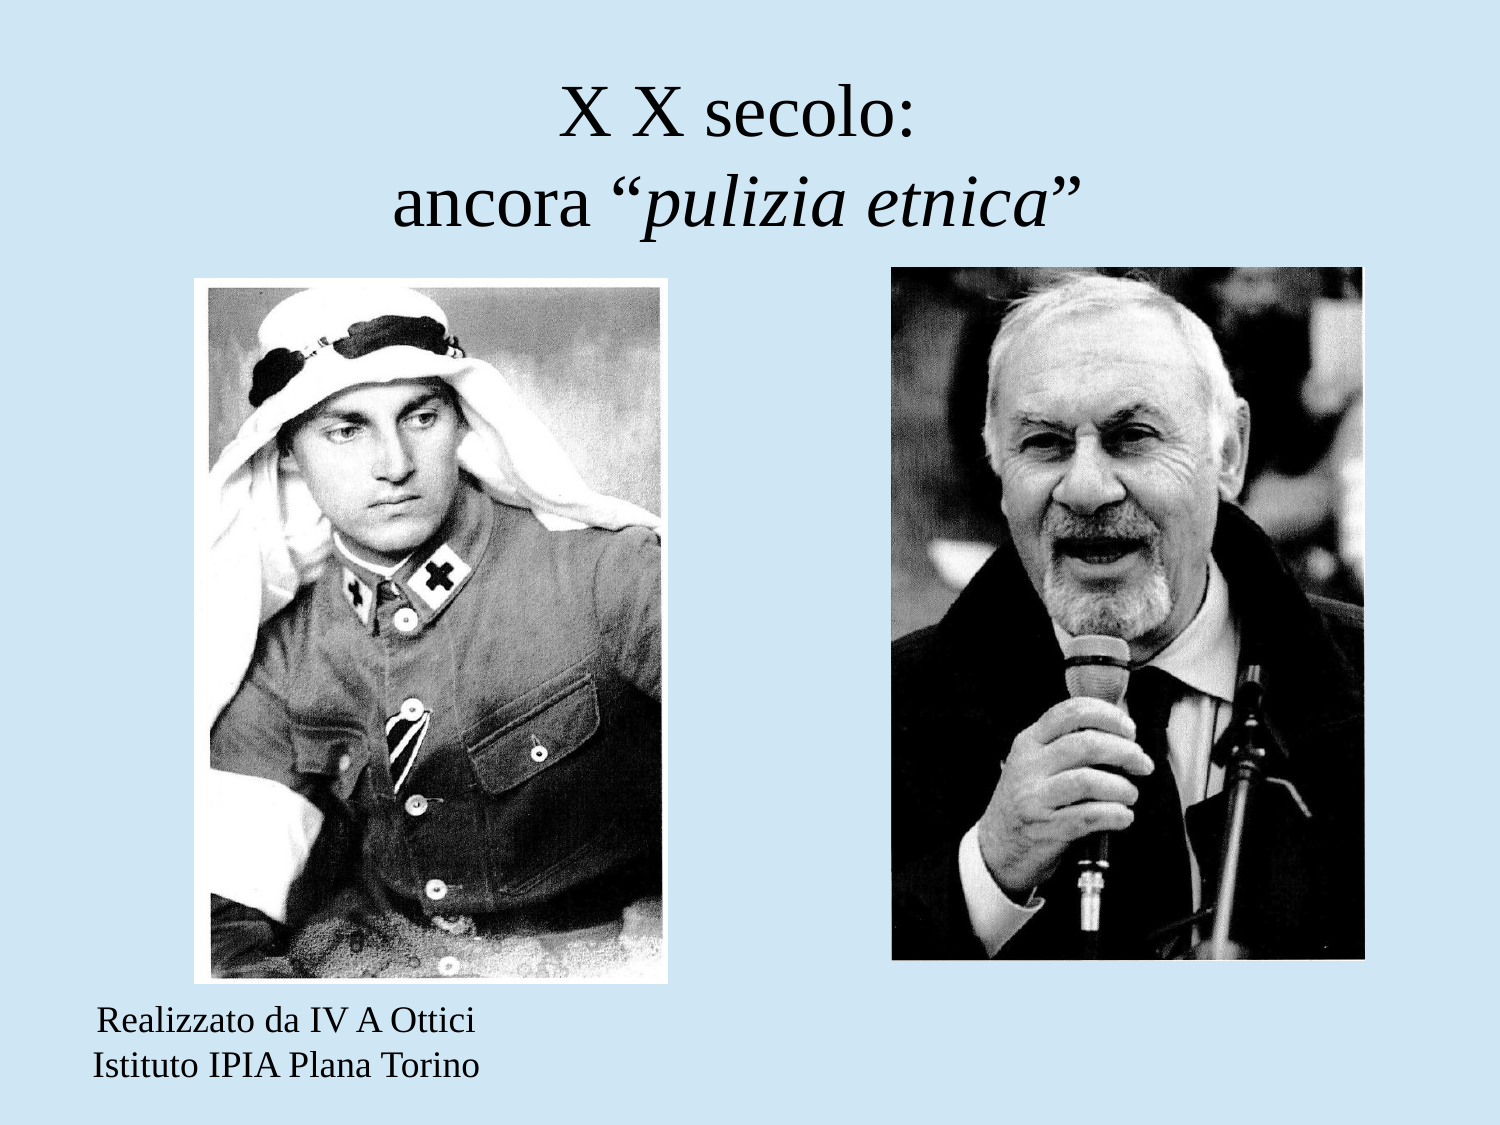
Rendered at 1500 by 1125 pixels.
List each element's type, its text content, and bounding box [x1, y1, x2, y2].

subtitle Realizzato da IV A Ottici Istituto IPIA Plana Torino [0, 987, 573, 1125]
picture [194, 278, 668, 984]
title X X secolo: ancora “pulizia etnica” [100, 54, 1376, 296]
picture [891, 267, 1365, 961]
